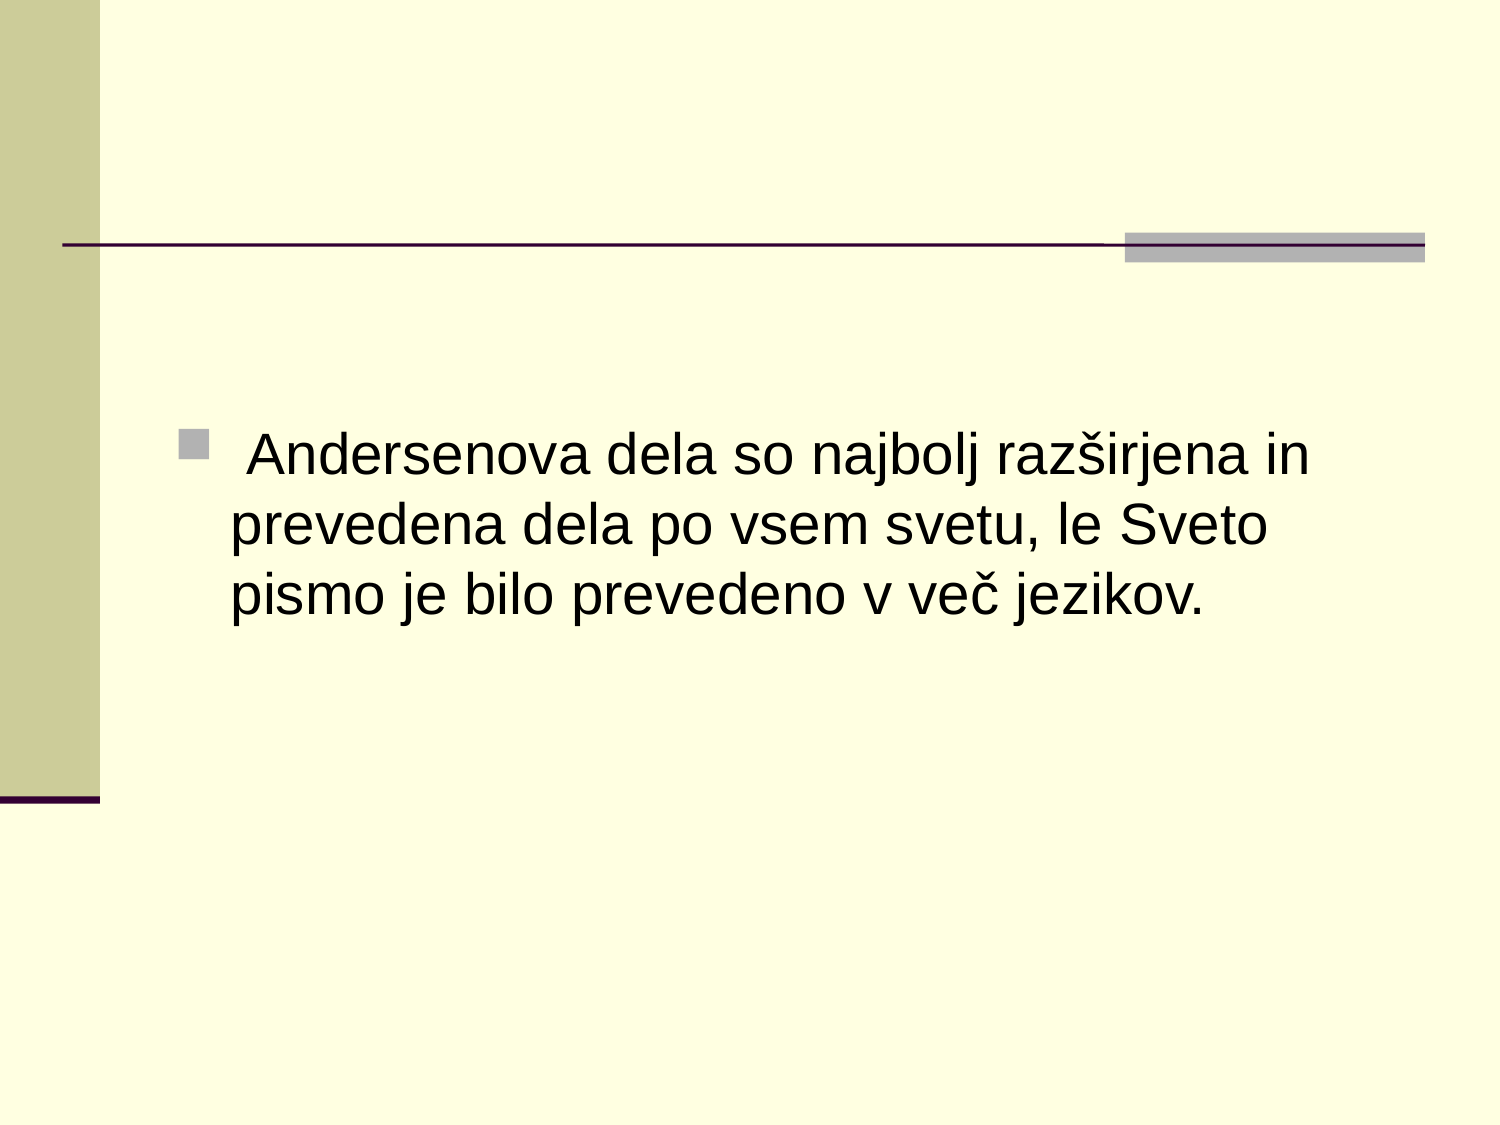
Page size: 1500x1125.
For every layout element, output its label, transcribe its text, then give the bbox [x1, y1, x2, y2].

list Andersenova dela so najbolj razširjena in prevedena dela po vsem svetu, le Sveto pismo je bilo prevedeno v več jezikov. [159, 408, 1435, 1125]
